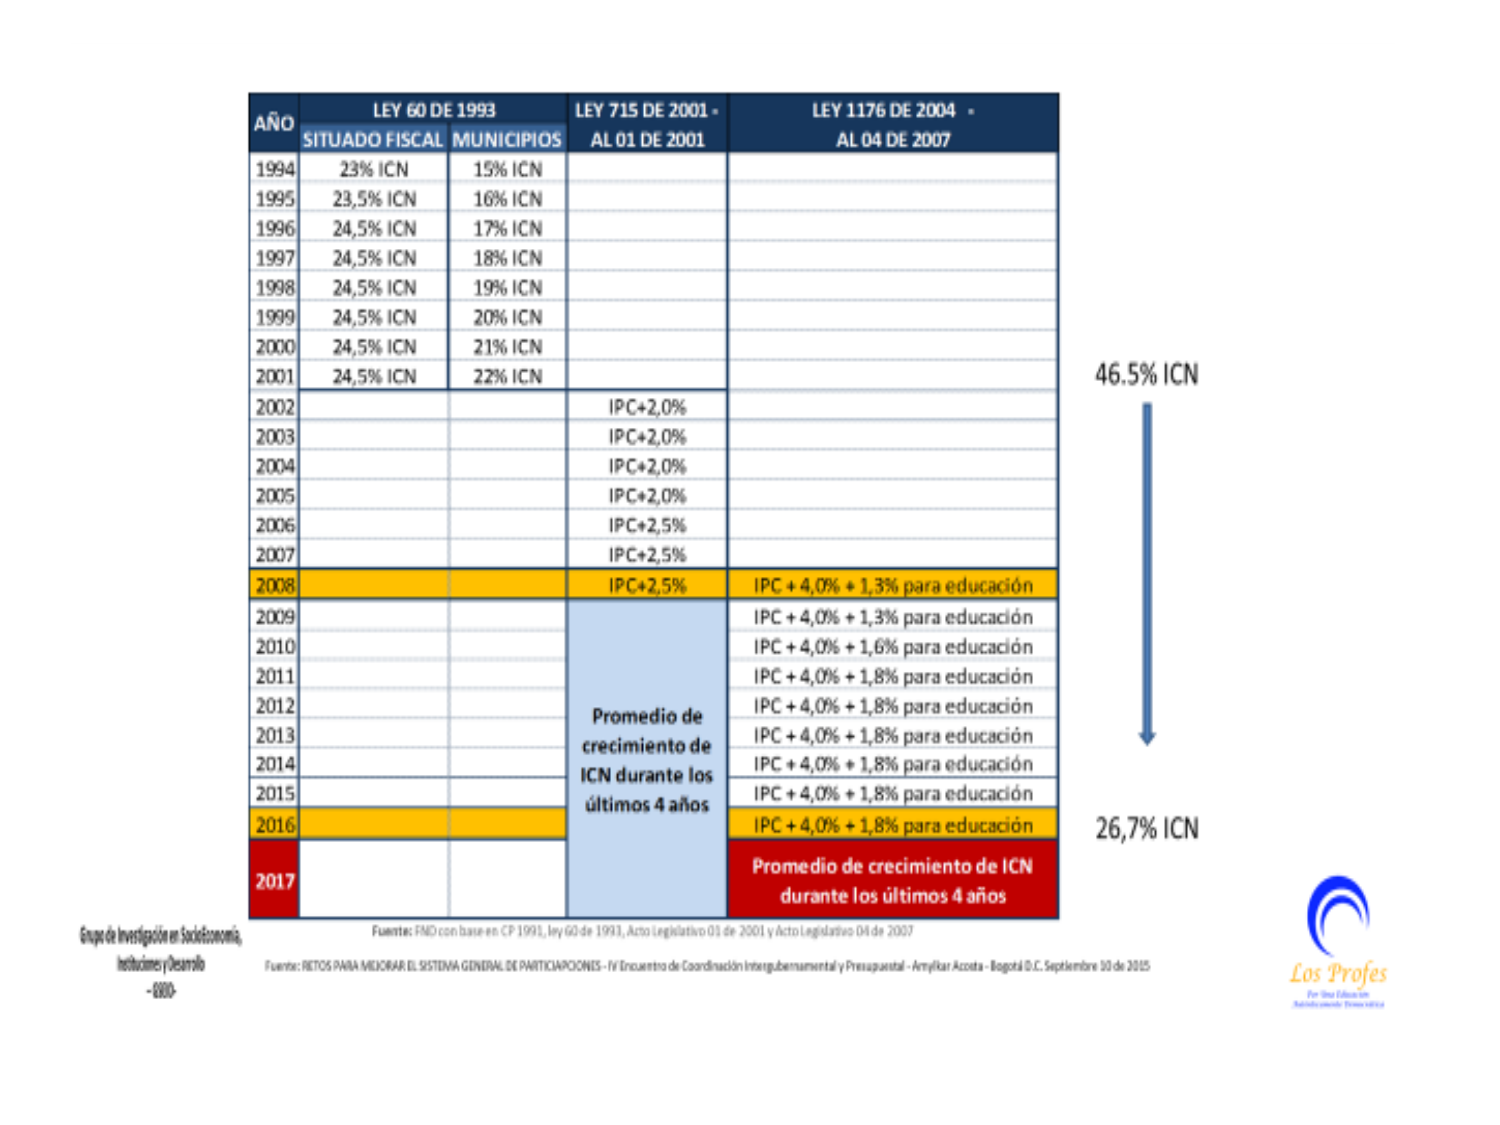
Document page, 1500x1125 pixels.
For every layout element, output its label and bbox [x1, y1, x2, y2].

picture [71, 43, 1395, 1018]
